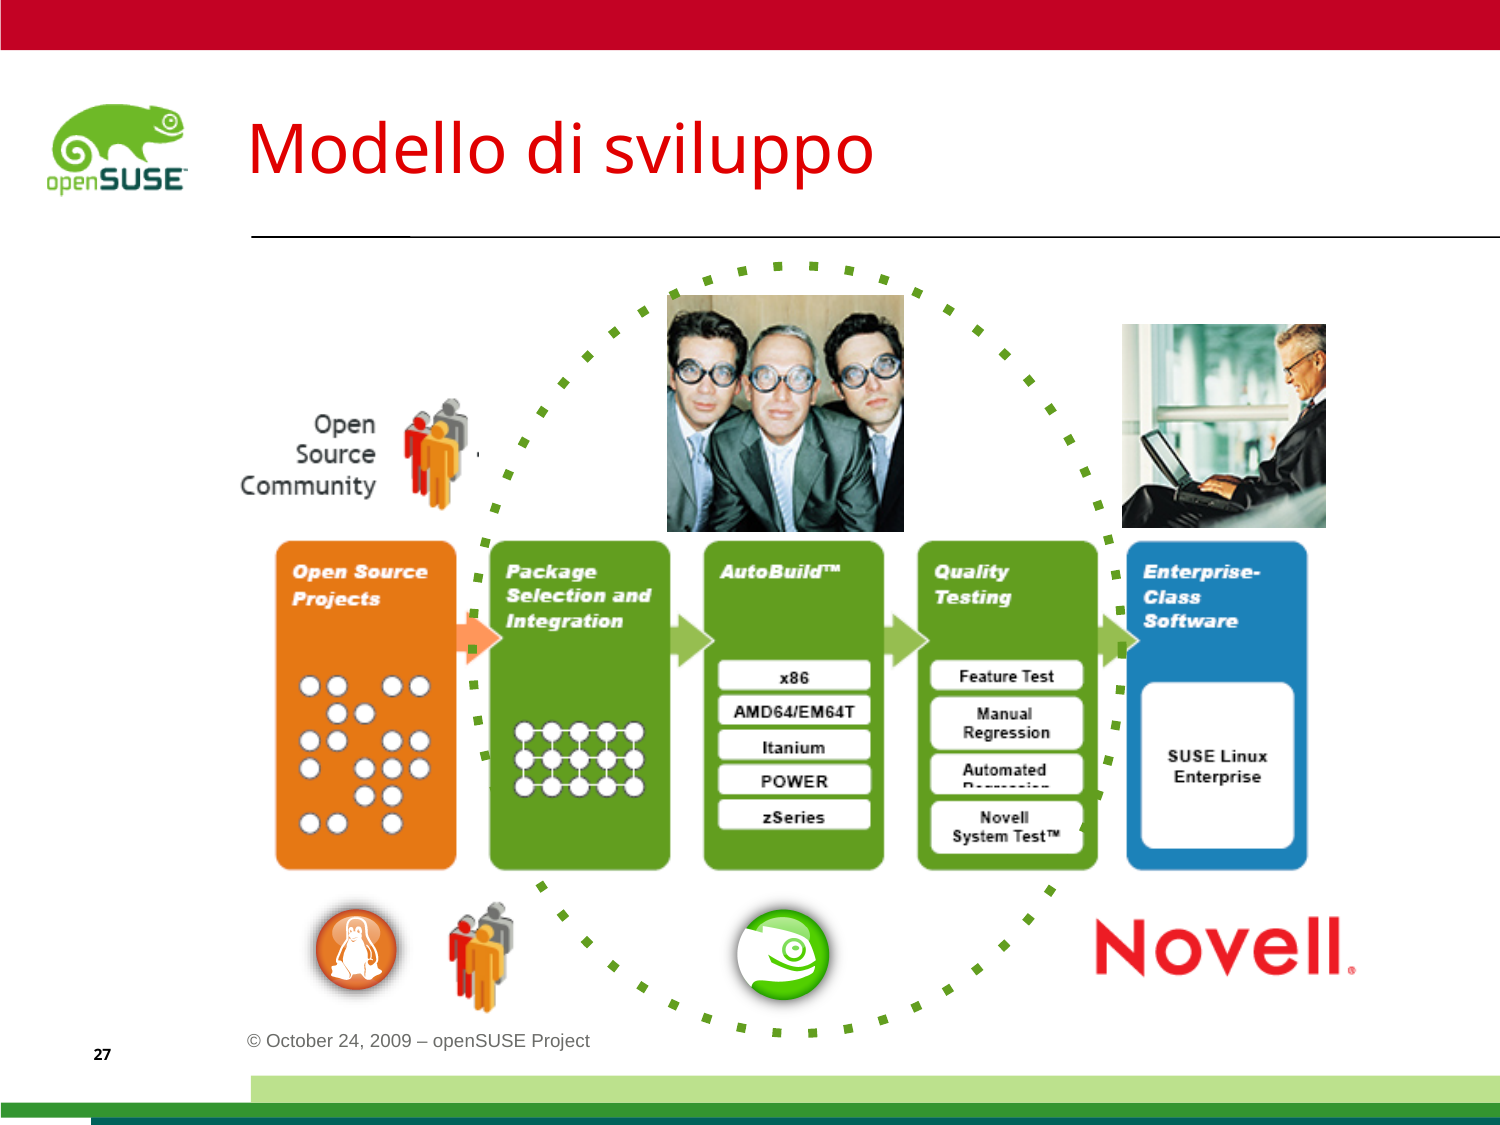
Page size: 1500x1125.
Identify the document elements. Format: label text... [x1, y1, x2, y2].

picture [295, 891, 414, 1010]
picture [1122, 324, 1326, 528]
text_box [472, 265, 1123, 1034]
picture [442, 885, 523, 1034]
picture [47, 104, 188, 197]
picture [265, 531, 538, 883]
title Modello di sviluppo [246, 68, 1409, 231]
picture [1056, 531, 1329, 883]
picture [228, 383, 479, 525]
picture [1092, 915, 1359, 979]
